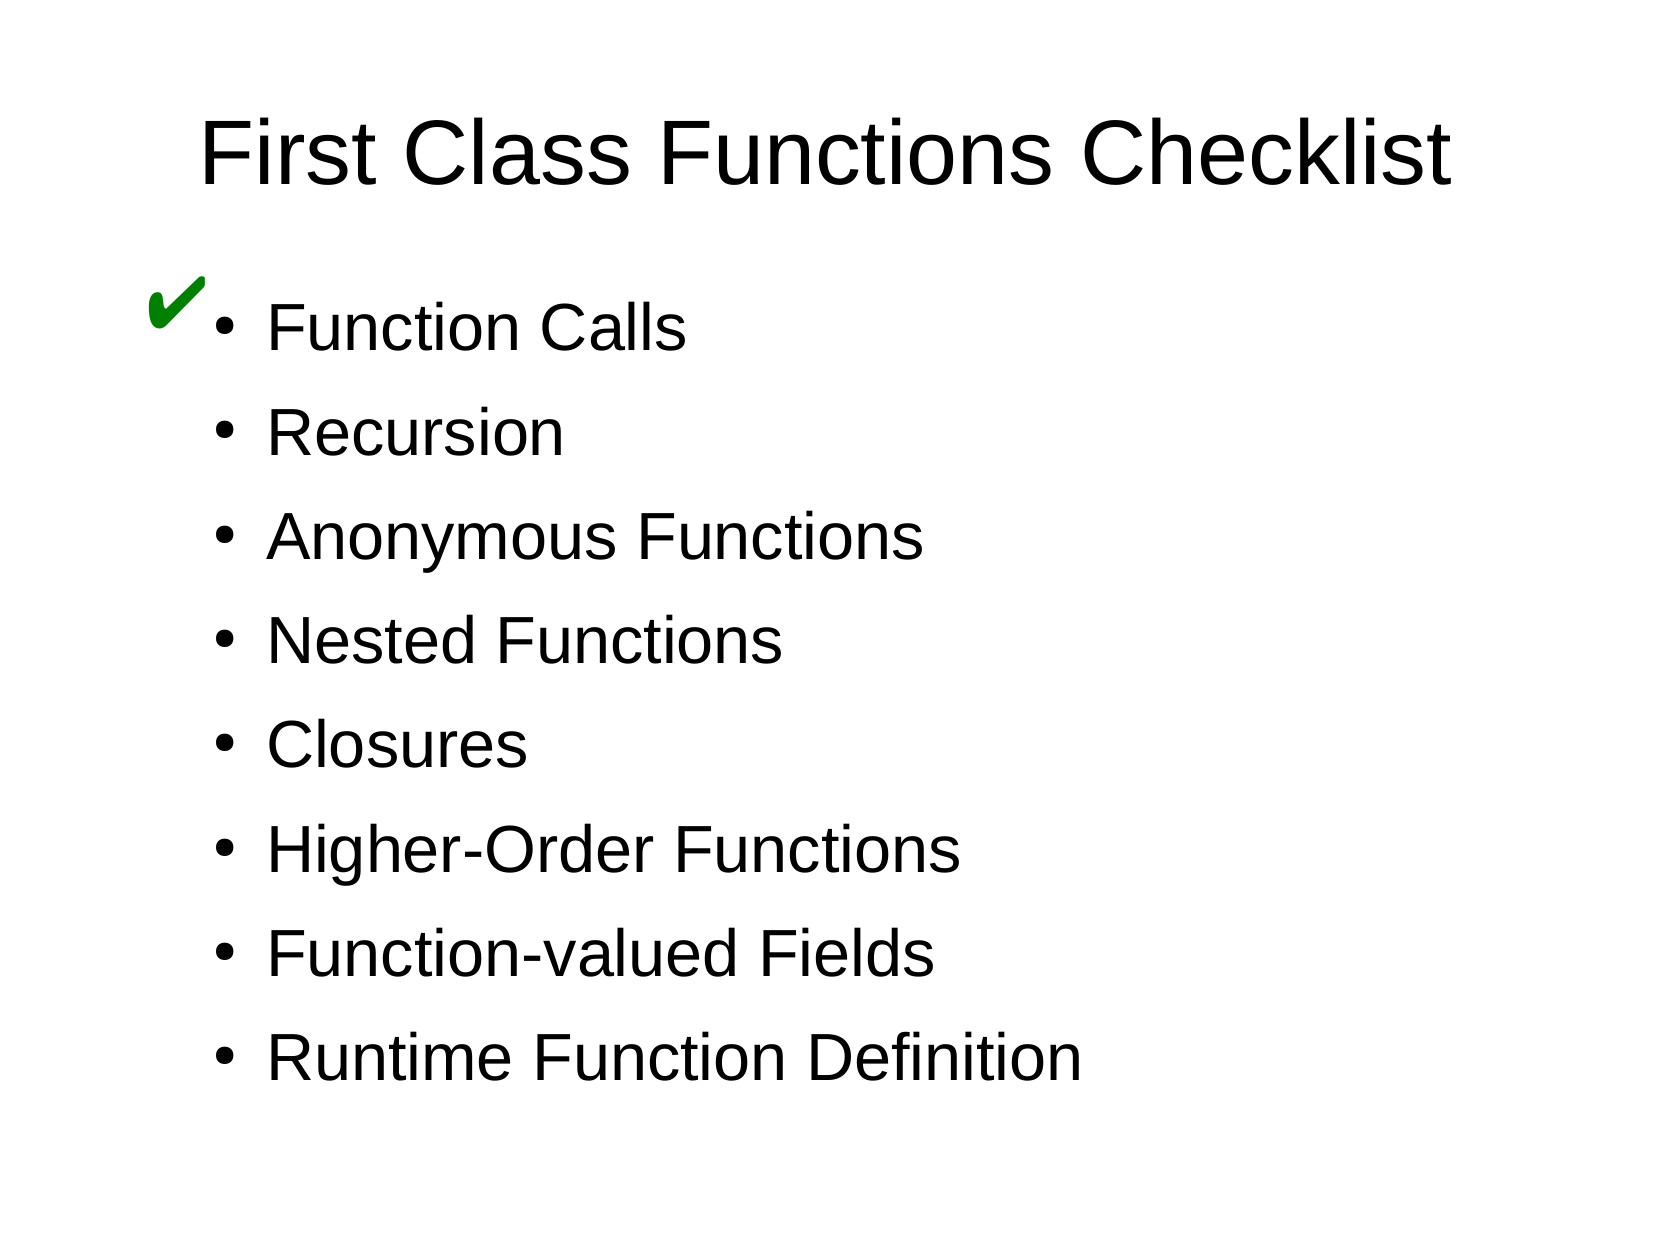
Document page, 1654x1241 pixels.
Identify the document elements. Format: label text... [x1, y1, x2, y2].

text_box ✔ [132, 256, 245, 385]
title First Class Functions Checklist [82, 56, 1571, 250]
list Function Calls Recursion Anonymous Functions Nested Functions Closures Higher-Order Functions Function-valued Fields Runtime Function Definition [195, 290, 1501, 1094]
